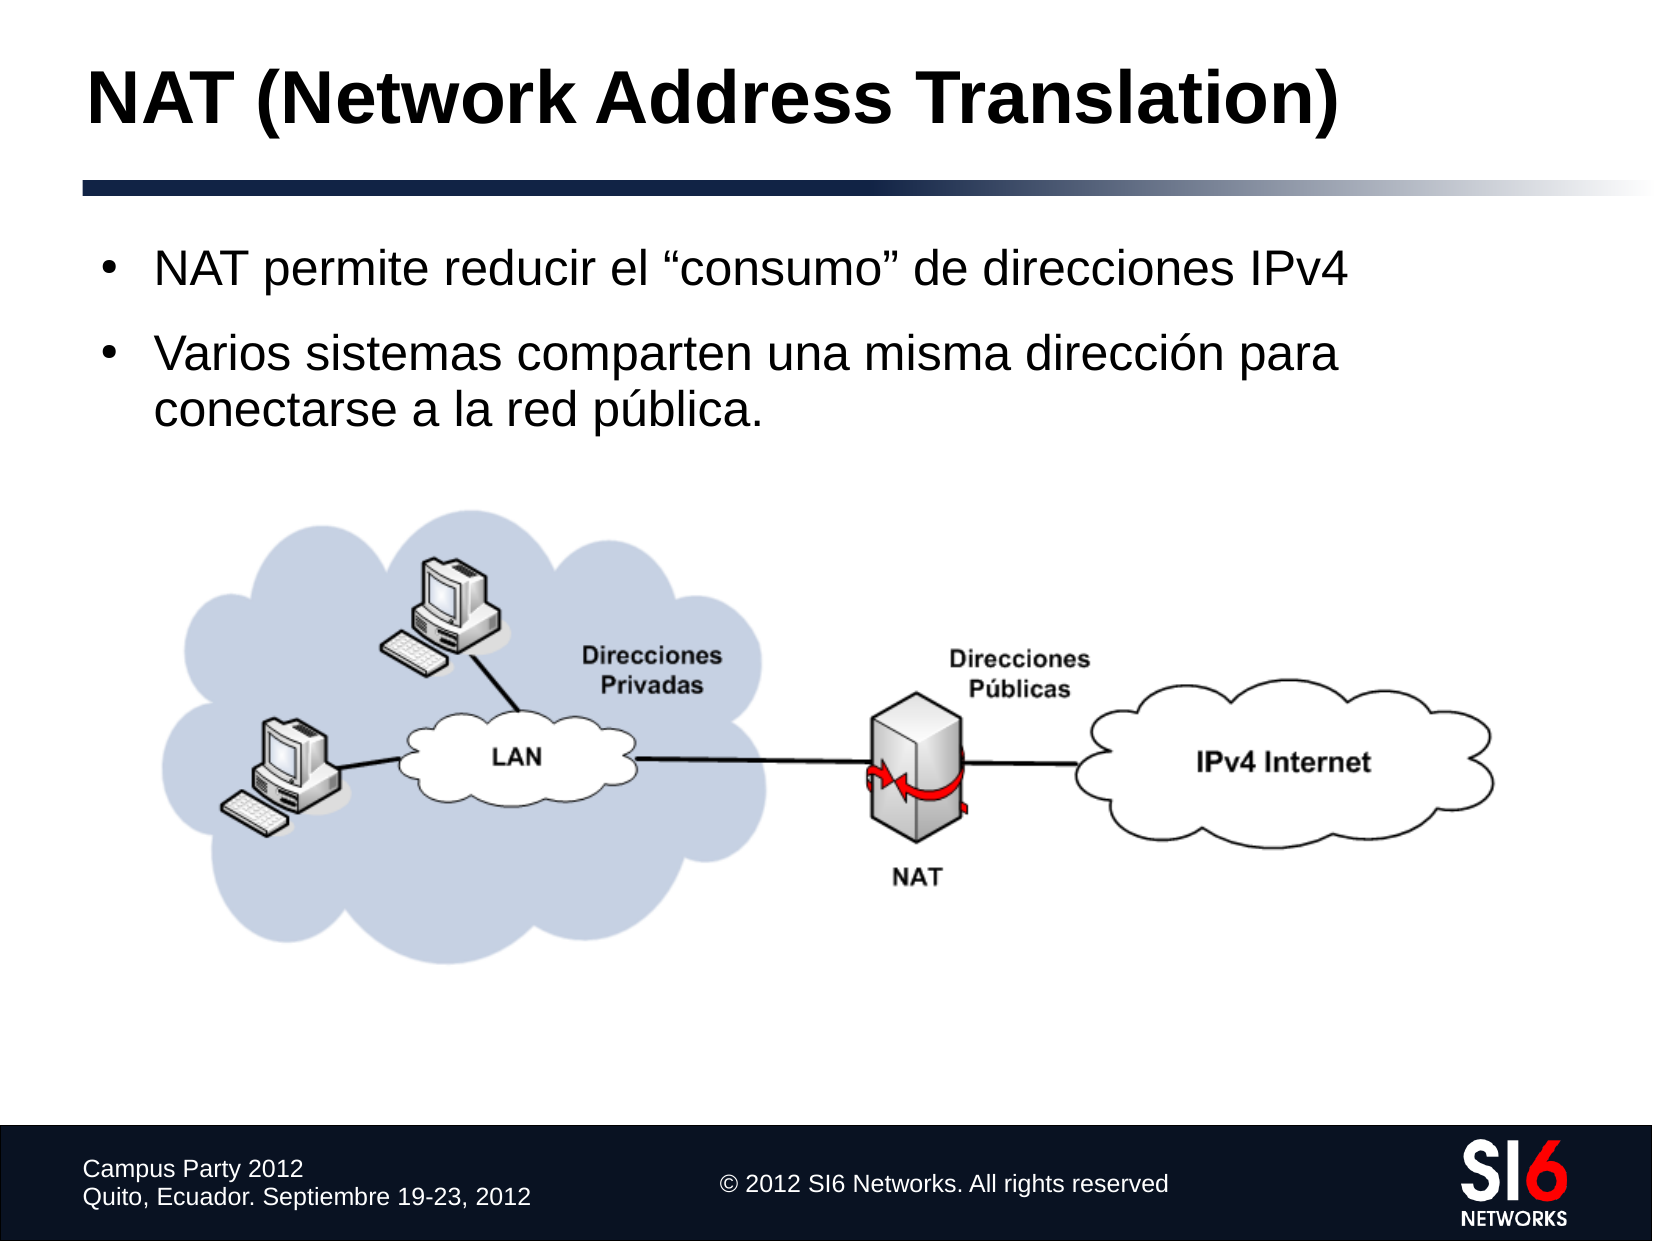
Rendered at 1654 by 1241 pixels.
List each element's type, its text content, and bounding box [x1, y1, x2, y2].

picture [1461, 1139, 1567, 1226]
list NAT permite reducir el “consumo” de direcciones IPv4 Varios sistemas comparten una misma dirección para conectarse a la red pública. [82, 240, 1571, 1059]
title NAT (Network Address Translation) [86, 30, 1576, 166]
picture [130, 464, 1536, 1015]
